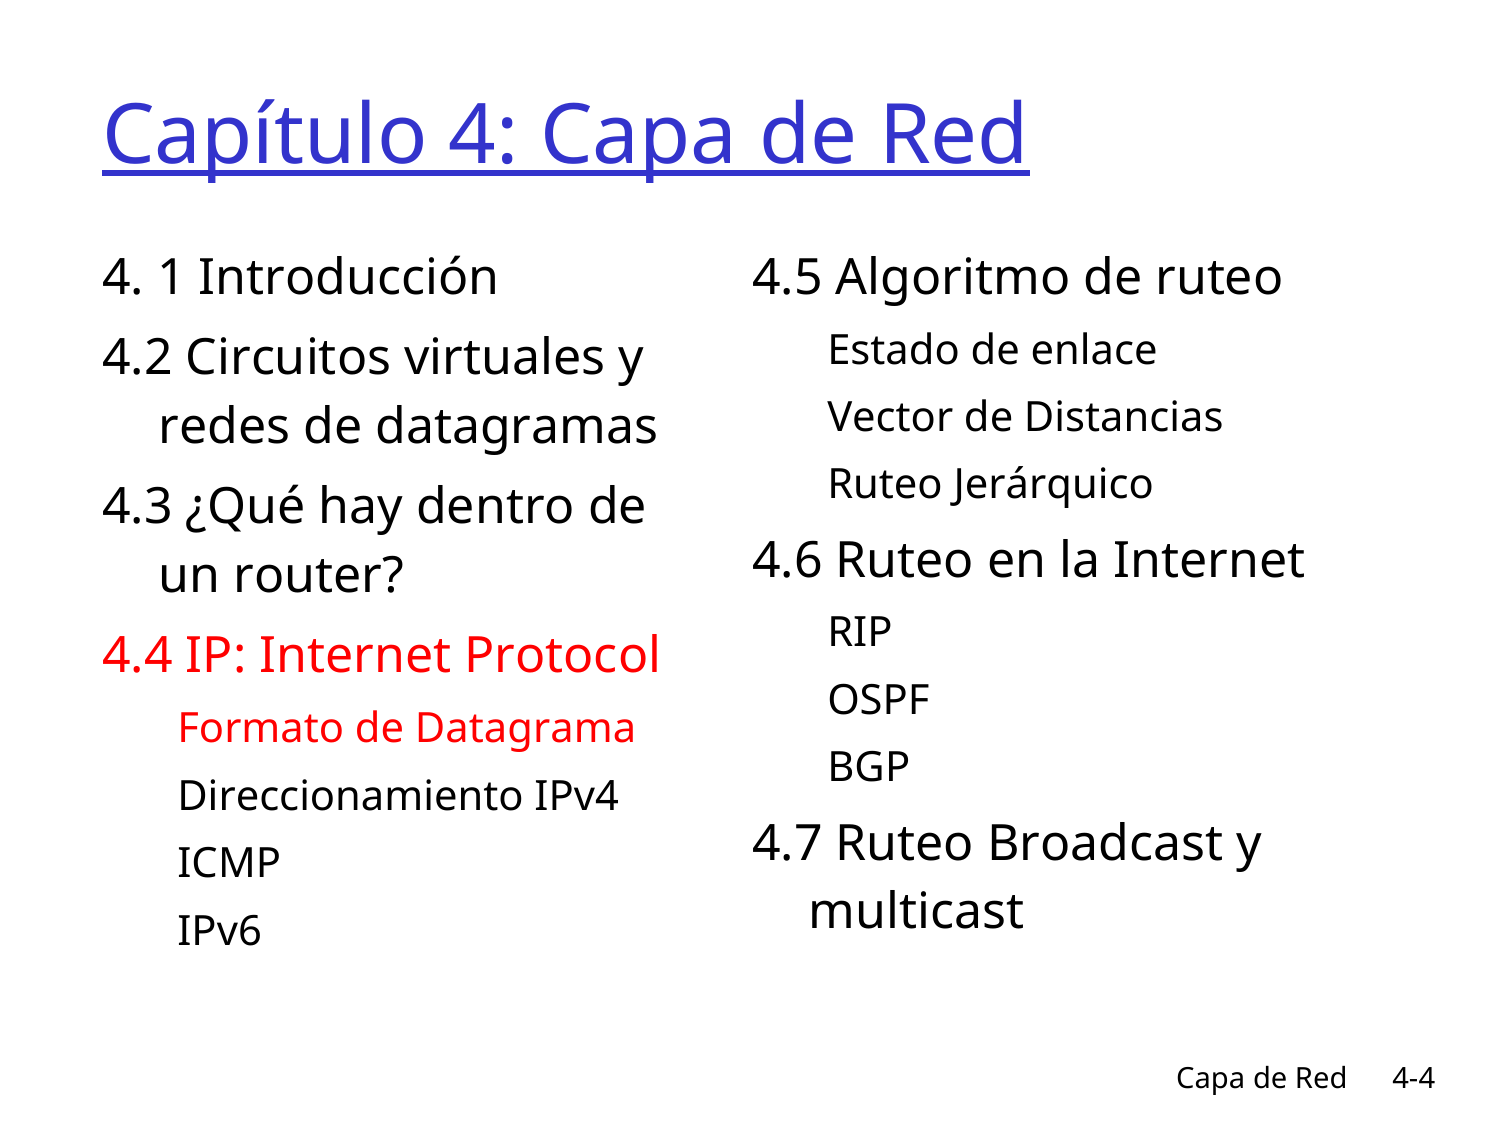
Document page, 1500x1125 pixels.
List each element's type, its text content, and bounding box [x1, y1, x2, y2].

list 4. 1 Introducción 4.2 Circuitos virtuales y redes de datagramas 4.3 ¿Qué hay dentro de un router? 4.4 IP: Internet Protocol Formato de Datagrama Direccionamiento IPv4 ICMP IPv6 [87, 232, 713, 1047]
list 4.5 Algoritmo de ruteo Estado de enlace Vector de Distancias Ruteo Jerárquico 4.6 Ruteo en la Internet RIP OSPF BGP 4.7 Ruteo Broadcast y multicast [737, 232, 1363, 1115]
title Capítulo 4: Capa de Red [87, 37, 1363, 225]
